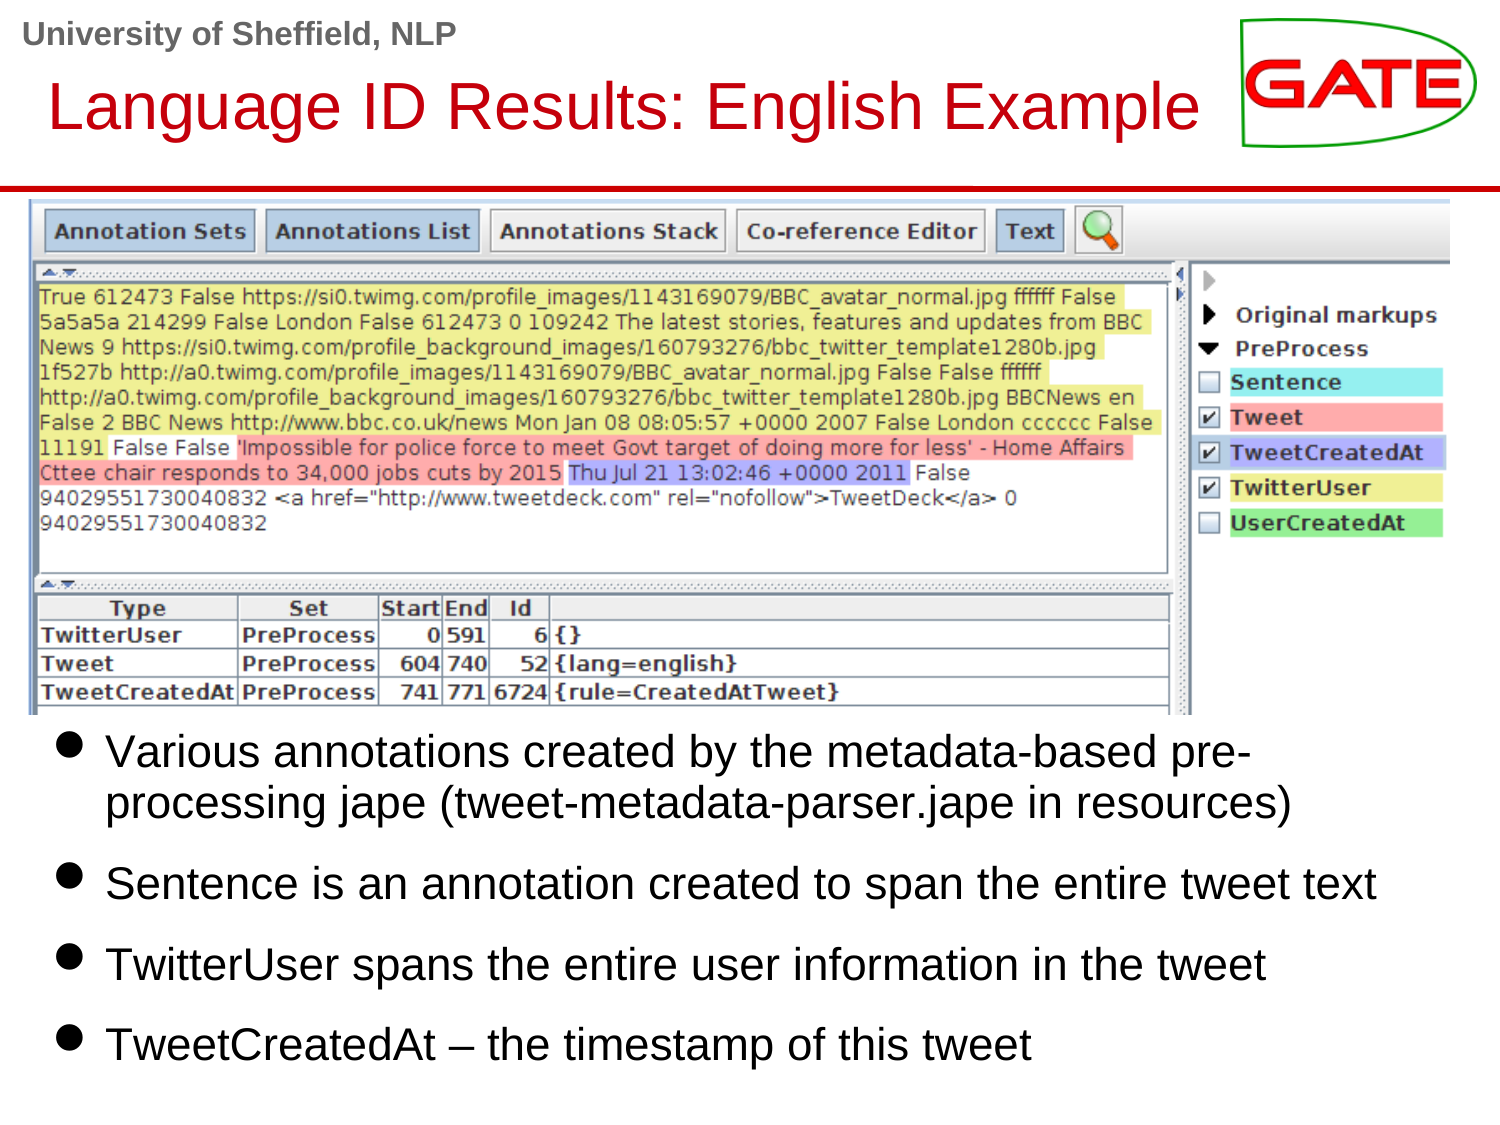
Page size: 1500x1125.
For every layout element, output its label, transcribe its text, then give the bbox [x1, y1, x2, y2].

picture [1240, 18, 1477, 148]
text_box Language ID Results: English Example [47, 47, 1267, 168]
text_box Various annotations created by the metadata-based pre-processing jape (tweet-metadata-parser.jape in resources) Sentence is an annotation created to span the entire tweet text TwitterUser spans the entire user information in the tweet TweetCreatedAt – the timestamp of this tweet [35, 726, 1426, 1072]
picture [28, 199, 1450, 715]
